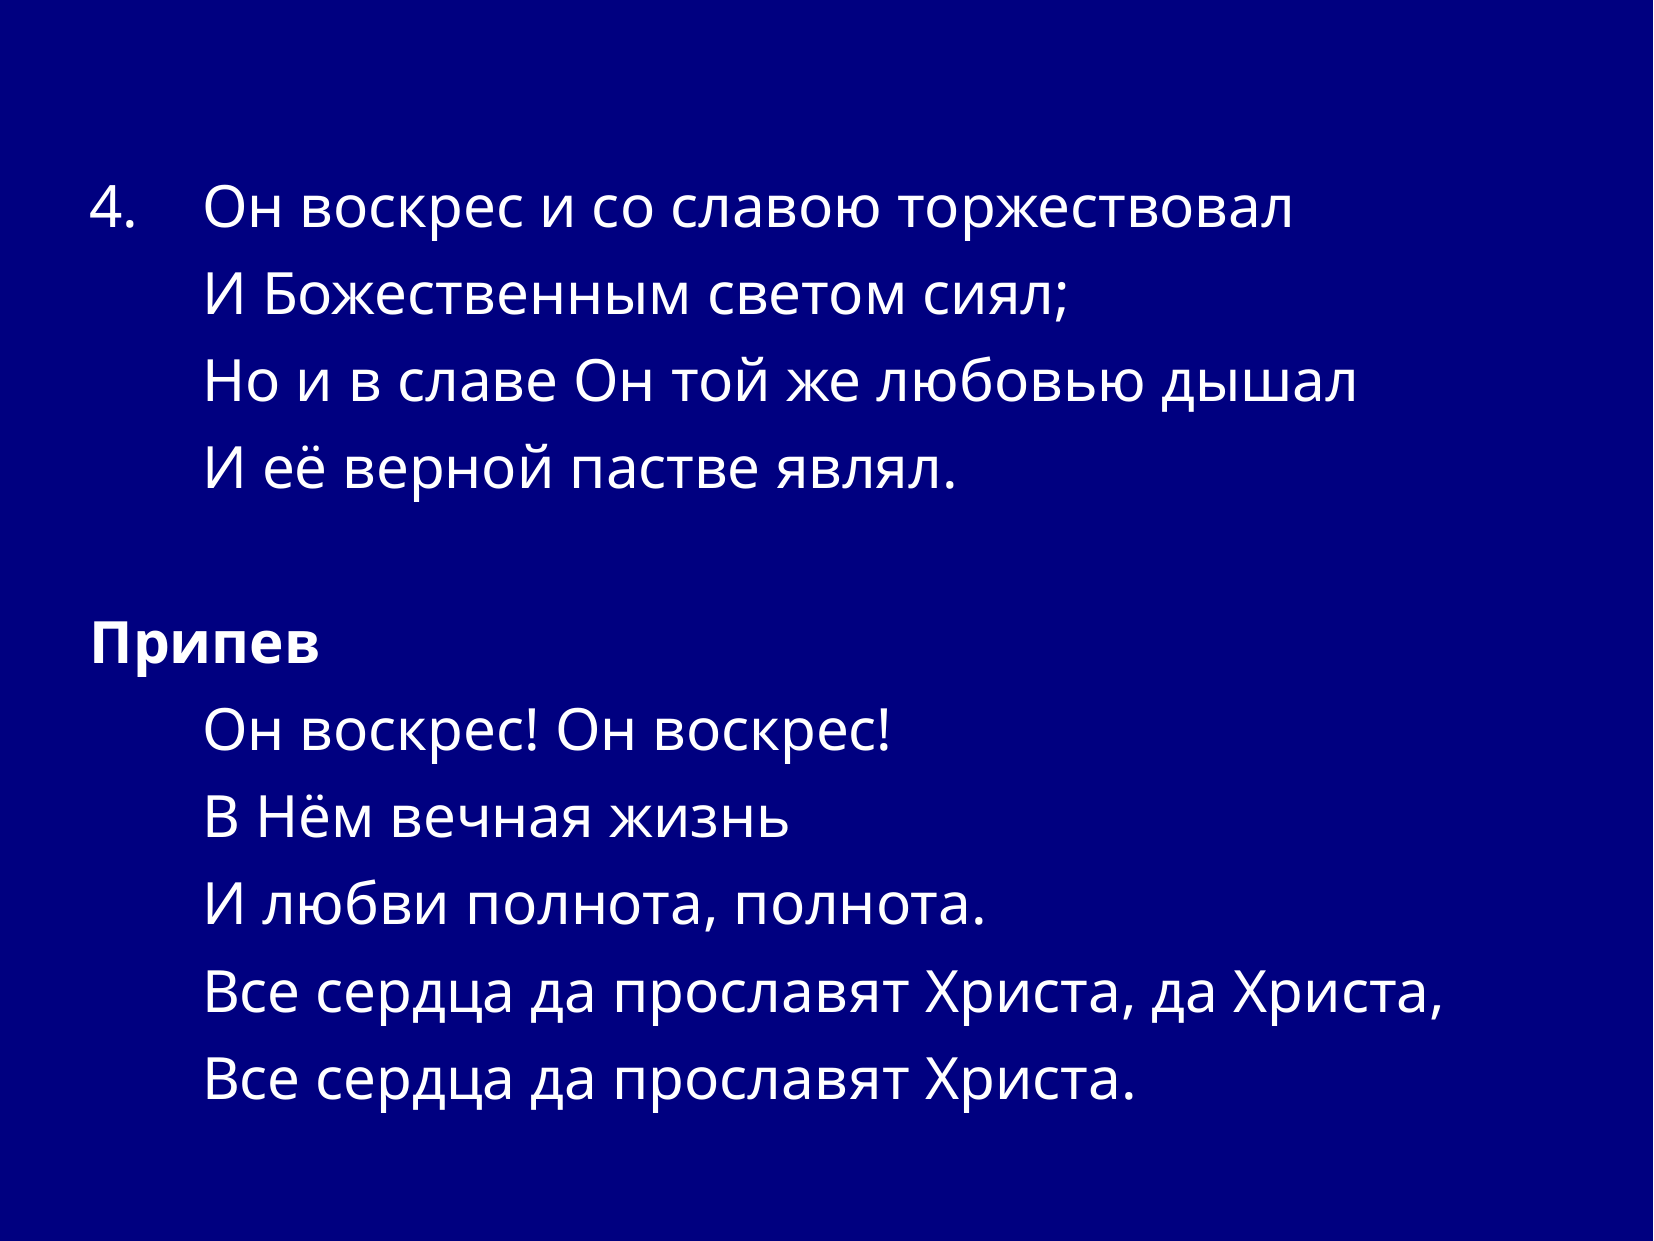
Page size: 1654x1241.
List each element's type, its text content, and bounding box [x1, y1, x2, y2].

text_box 4. Он воскрес и со славою торжествовал И Божественным светом сиял; Но и в славе Он той же любовью дышал И её верной пастве являл. Припев Он воскрес! Он воскрес! В Нём вечная жизнь И любви полнота, полнота. Все сердца да прославят Христа, да Христа, Все сердца да прославят Христа. [75, 150, 1576, 1163]
